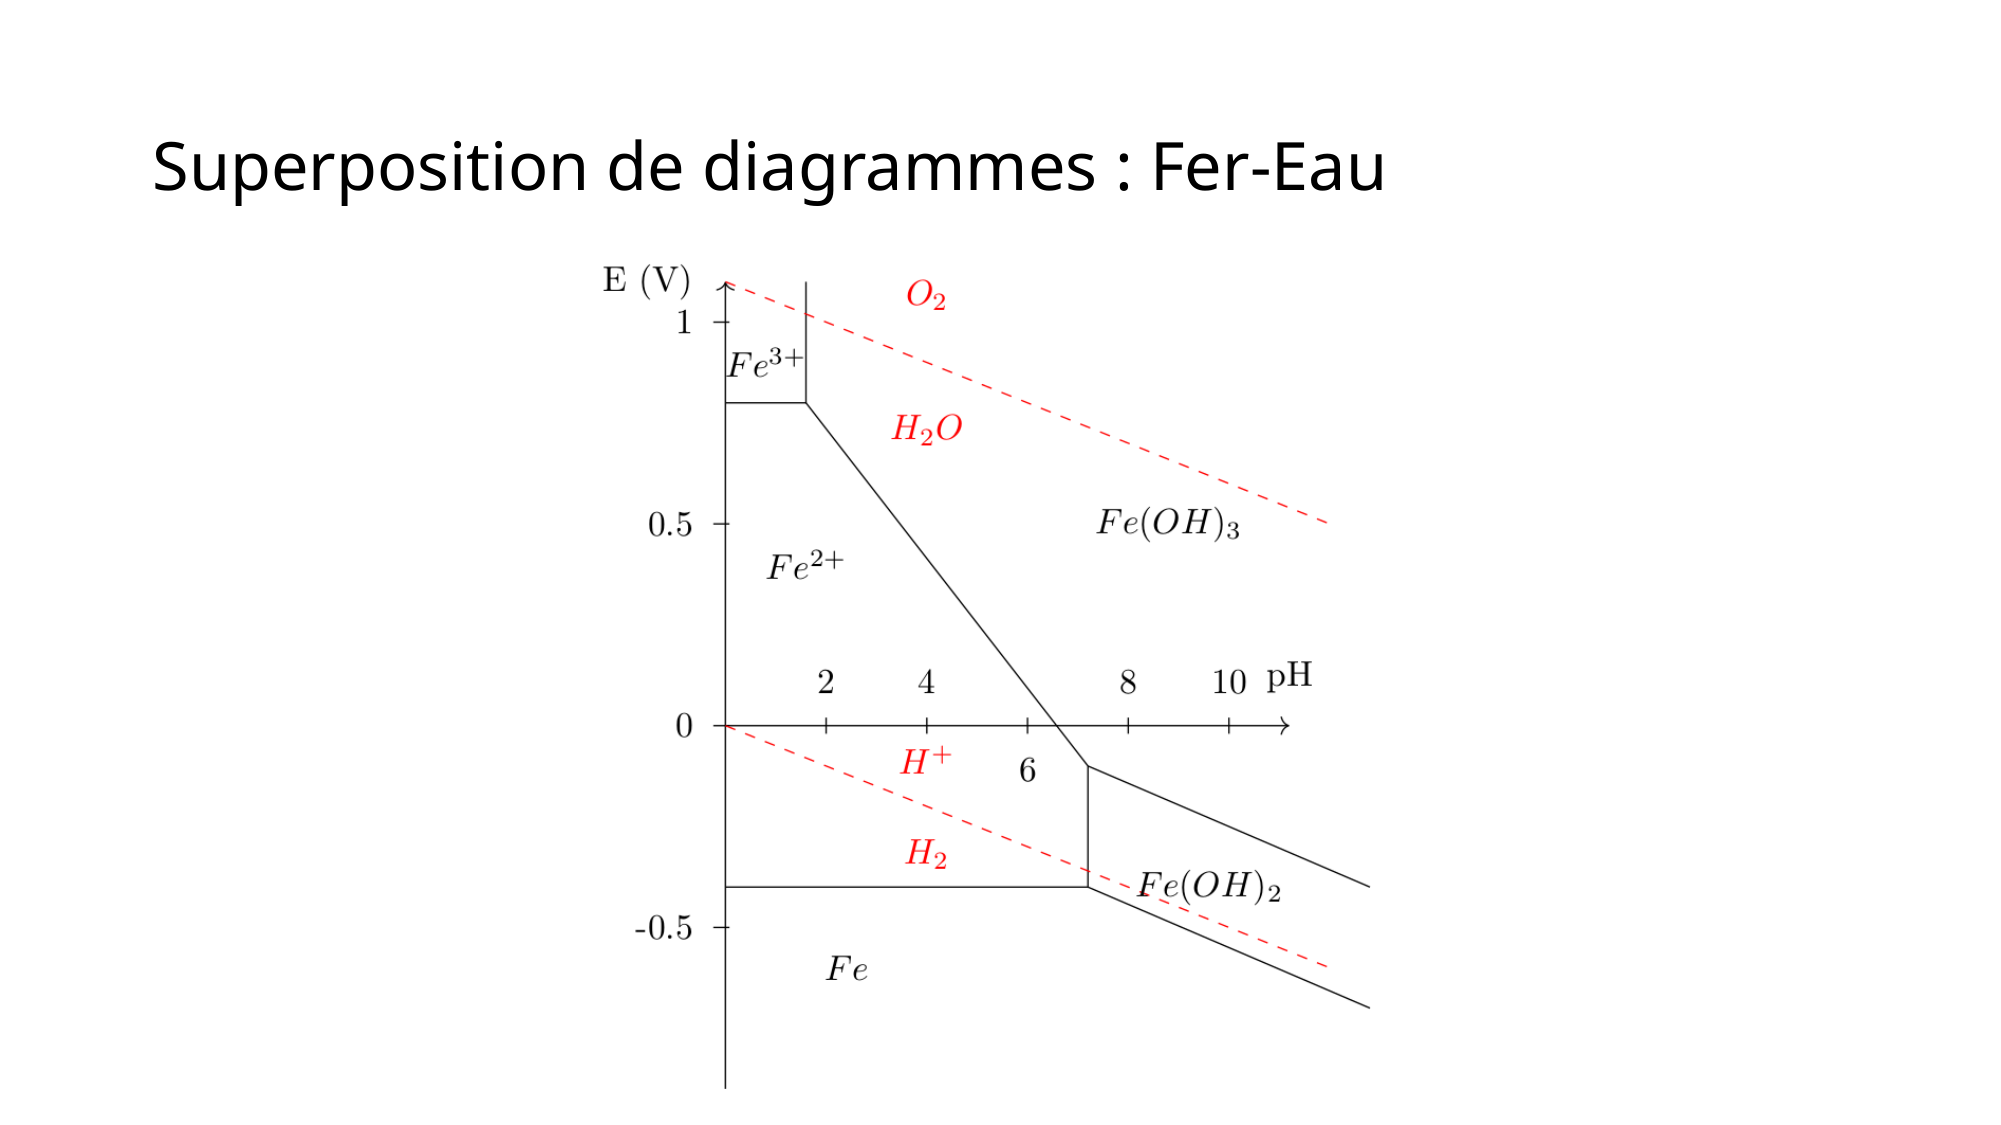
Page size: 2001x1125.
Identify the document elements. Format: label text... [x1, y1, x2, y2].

title Superposition de diagrammes : Fer-Eau [137, 59, 1863, 278]
picture [574, 220, 1427, 1107]
